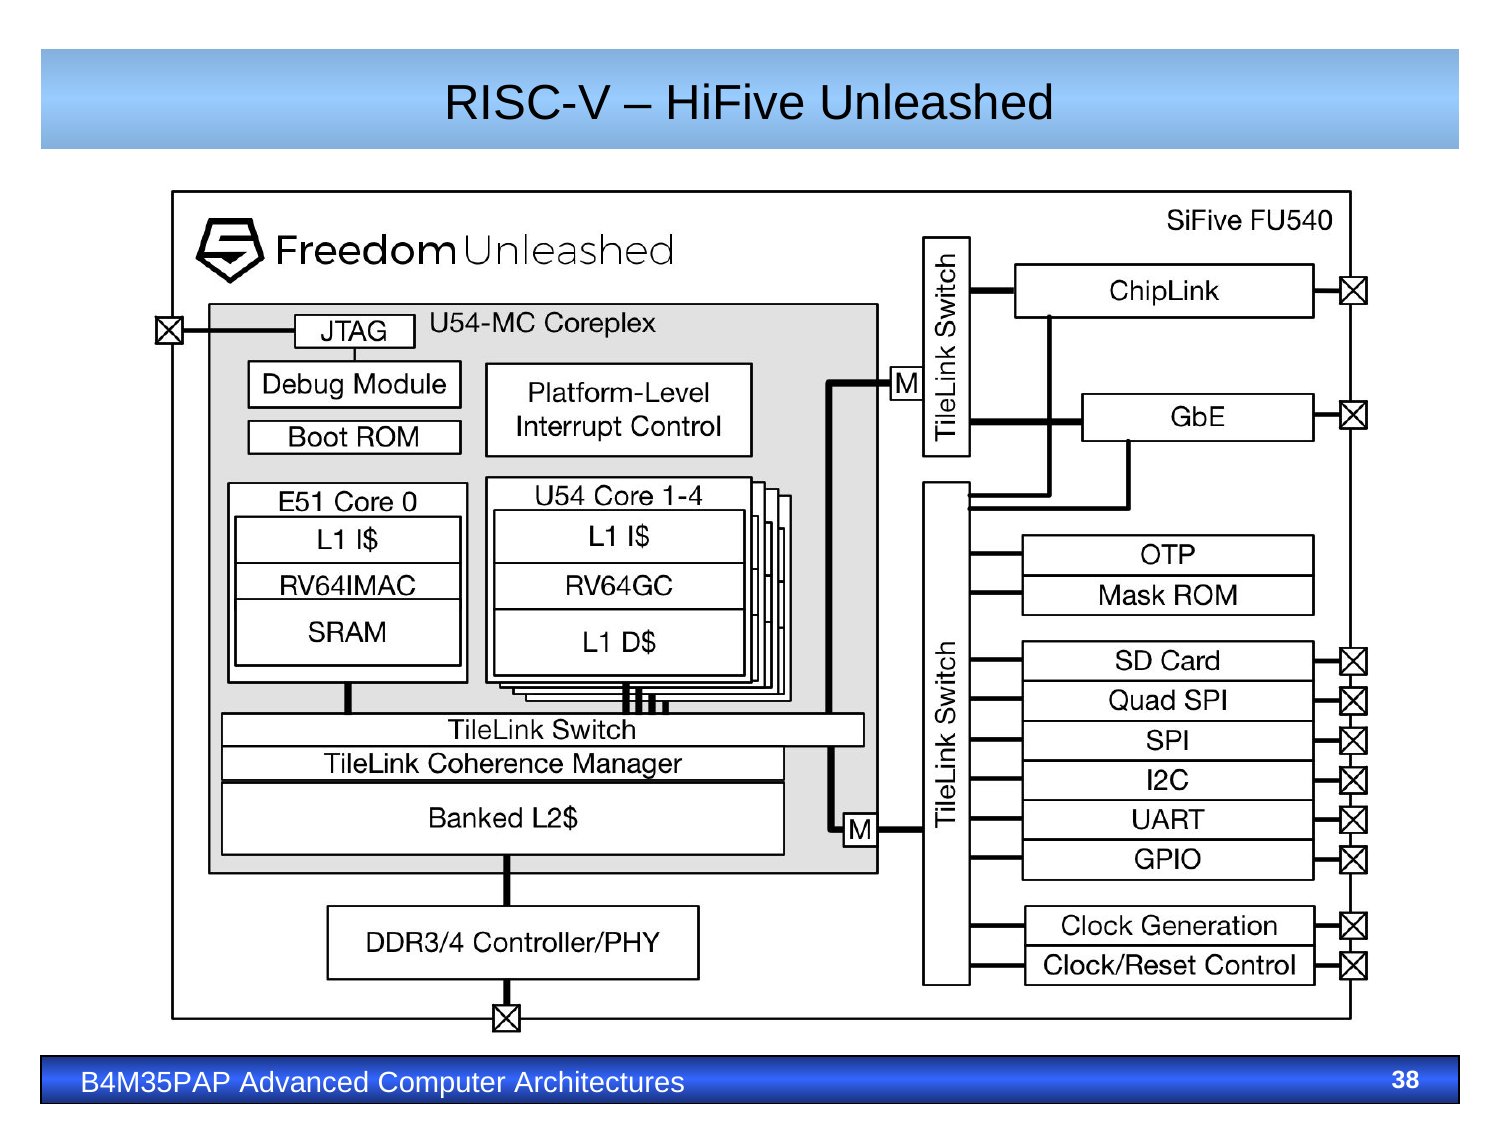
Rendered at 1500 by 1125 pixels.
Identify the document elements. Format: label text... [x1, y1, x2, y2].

picture [153, 188, 1369, 1033]
title RISC-V – HiFive Unleashed [41, 49, 1459, 149]
